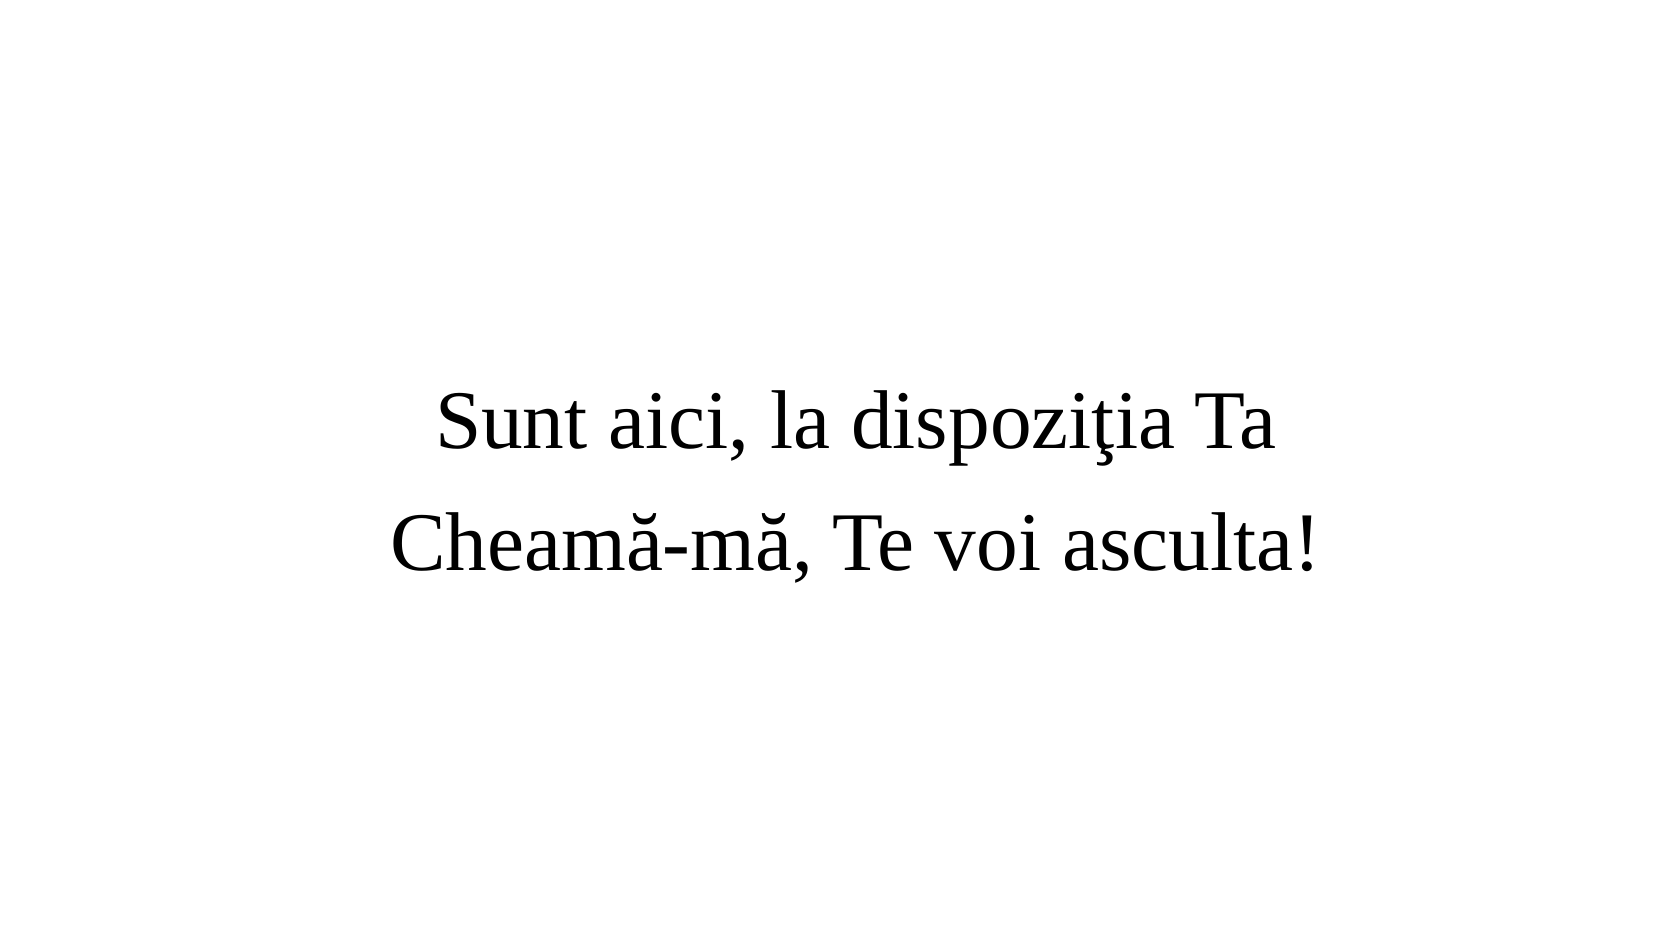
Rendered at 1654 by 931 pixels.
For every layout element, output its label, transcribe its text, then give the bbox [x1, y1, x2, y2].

subtitle Sunt aici, la dispoziţia Ta Cheamă-mă, Te voi asculta! [153, 363, 1560, 589]
